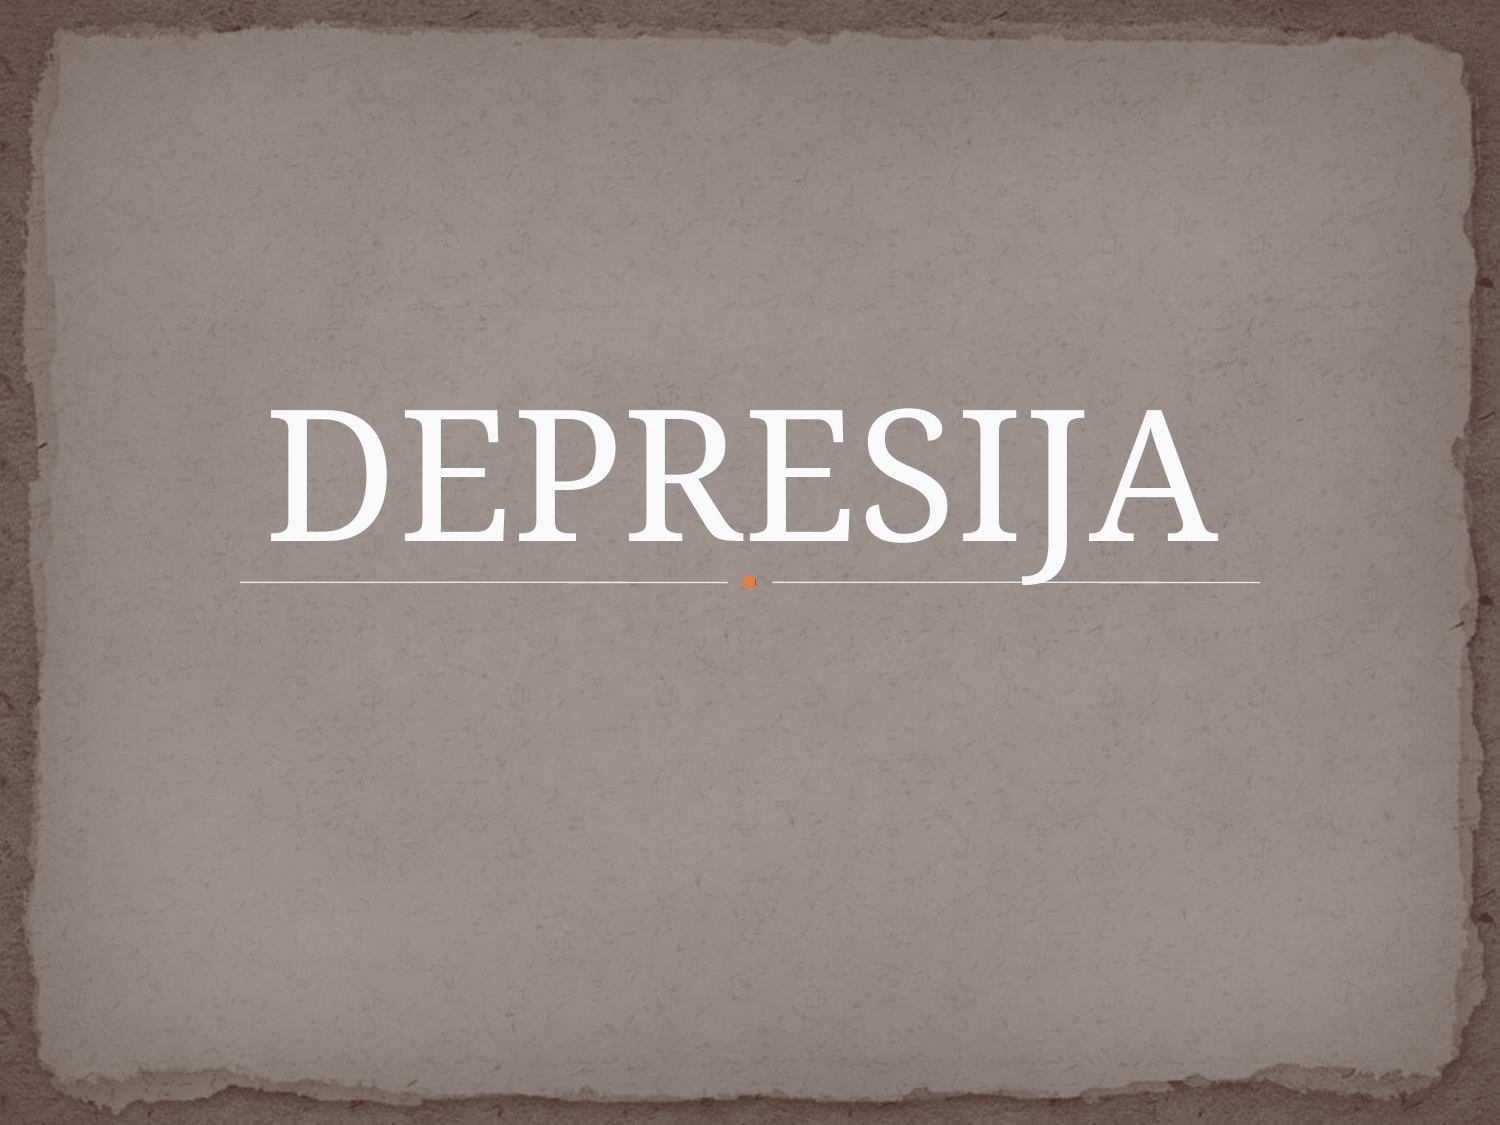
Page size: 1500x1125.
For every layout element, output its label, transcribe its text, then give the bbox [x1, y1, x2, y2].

title DEPRESIJA [244, 130, 1241, 886]
picture [0, 0, 1500, 1125]
